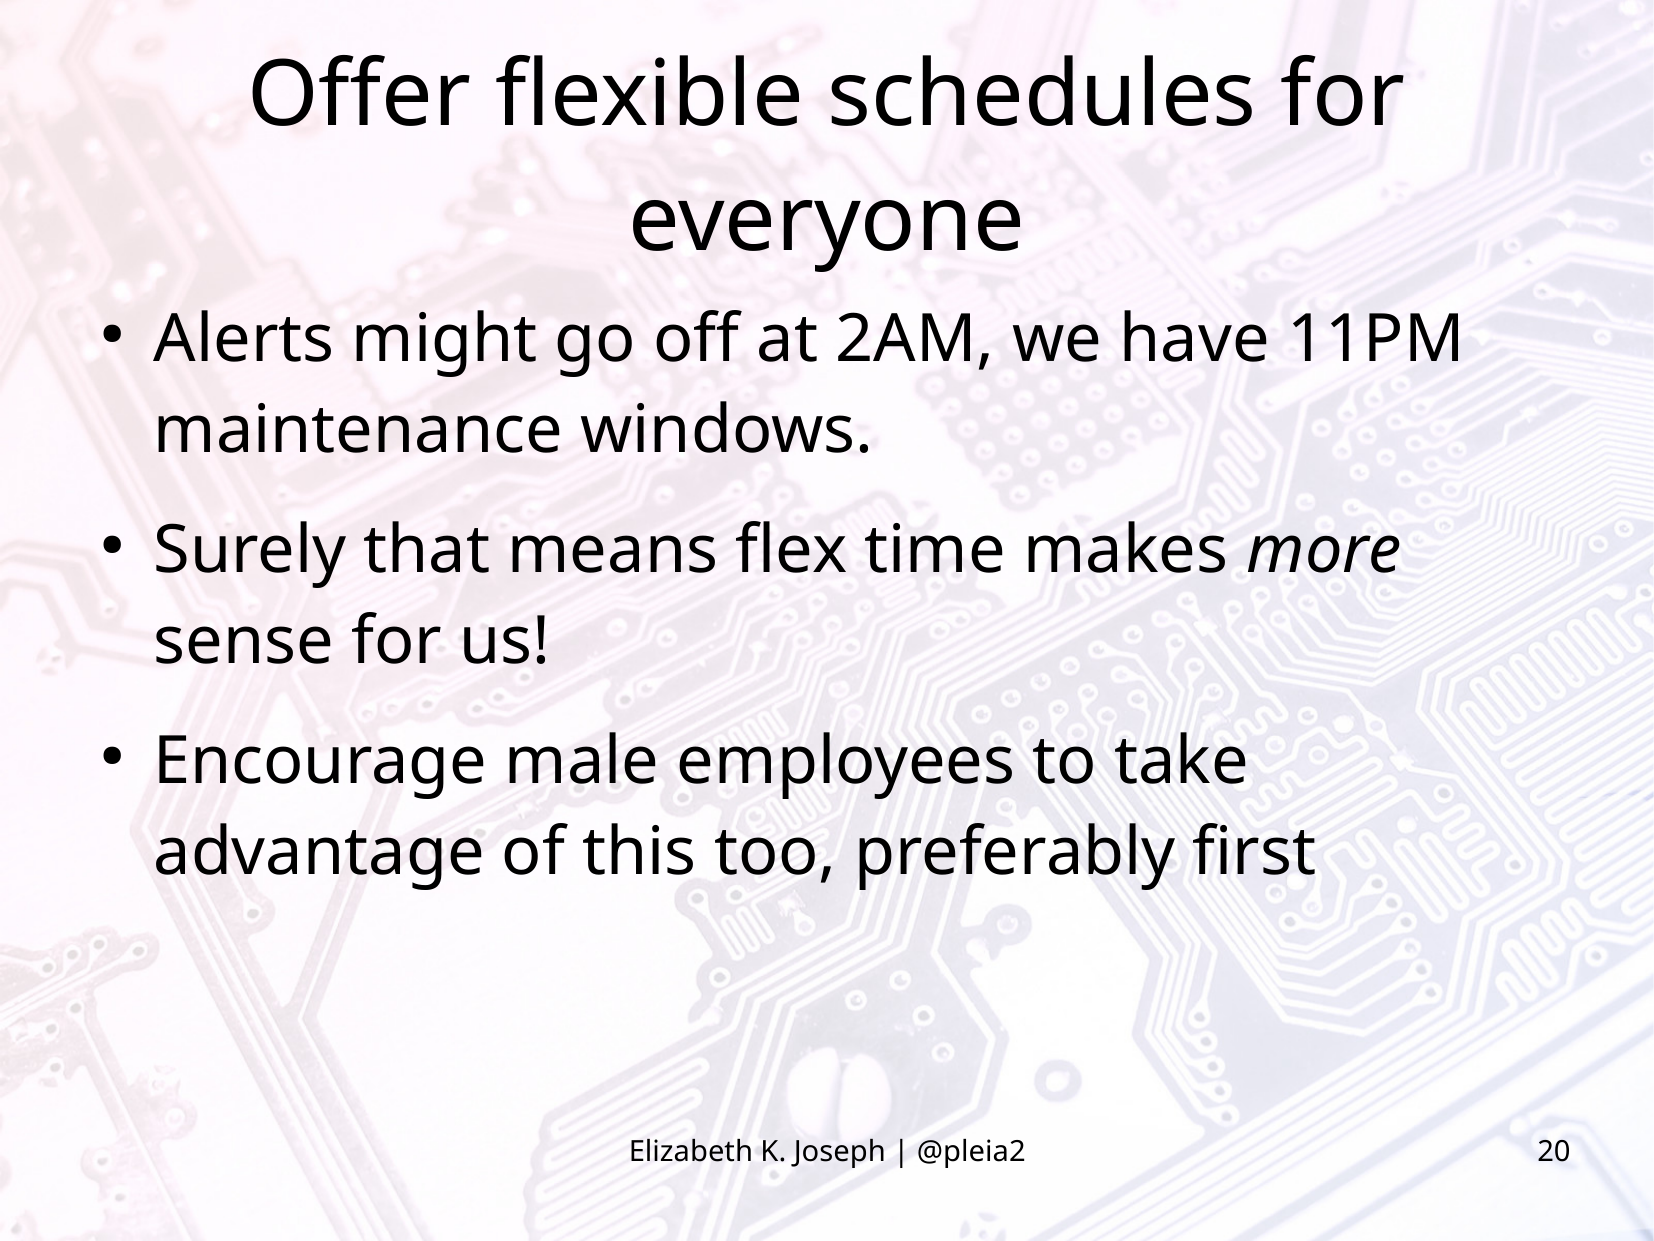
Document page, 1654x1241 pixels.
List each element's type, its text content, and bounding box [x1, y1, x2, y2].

list Alerts might go off at 2AM, we have 11PM maintenance windows. Surely that means flex time makes more sense for us! Encourage male employees to take advantage of this too, preferably first [82, 290, 1571, 1010]
picture [0, 0, 1654, 1241]
title Offer flexible schedules for everyone [82, 49, 1571, 257]
